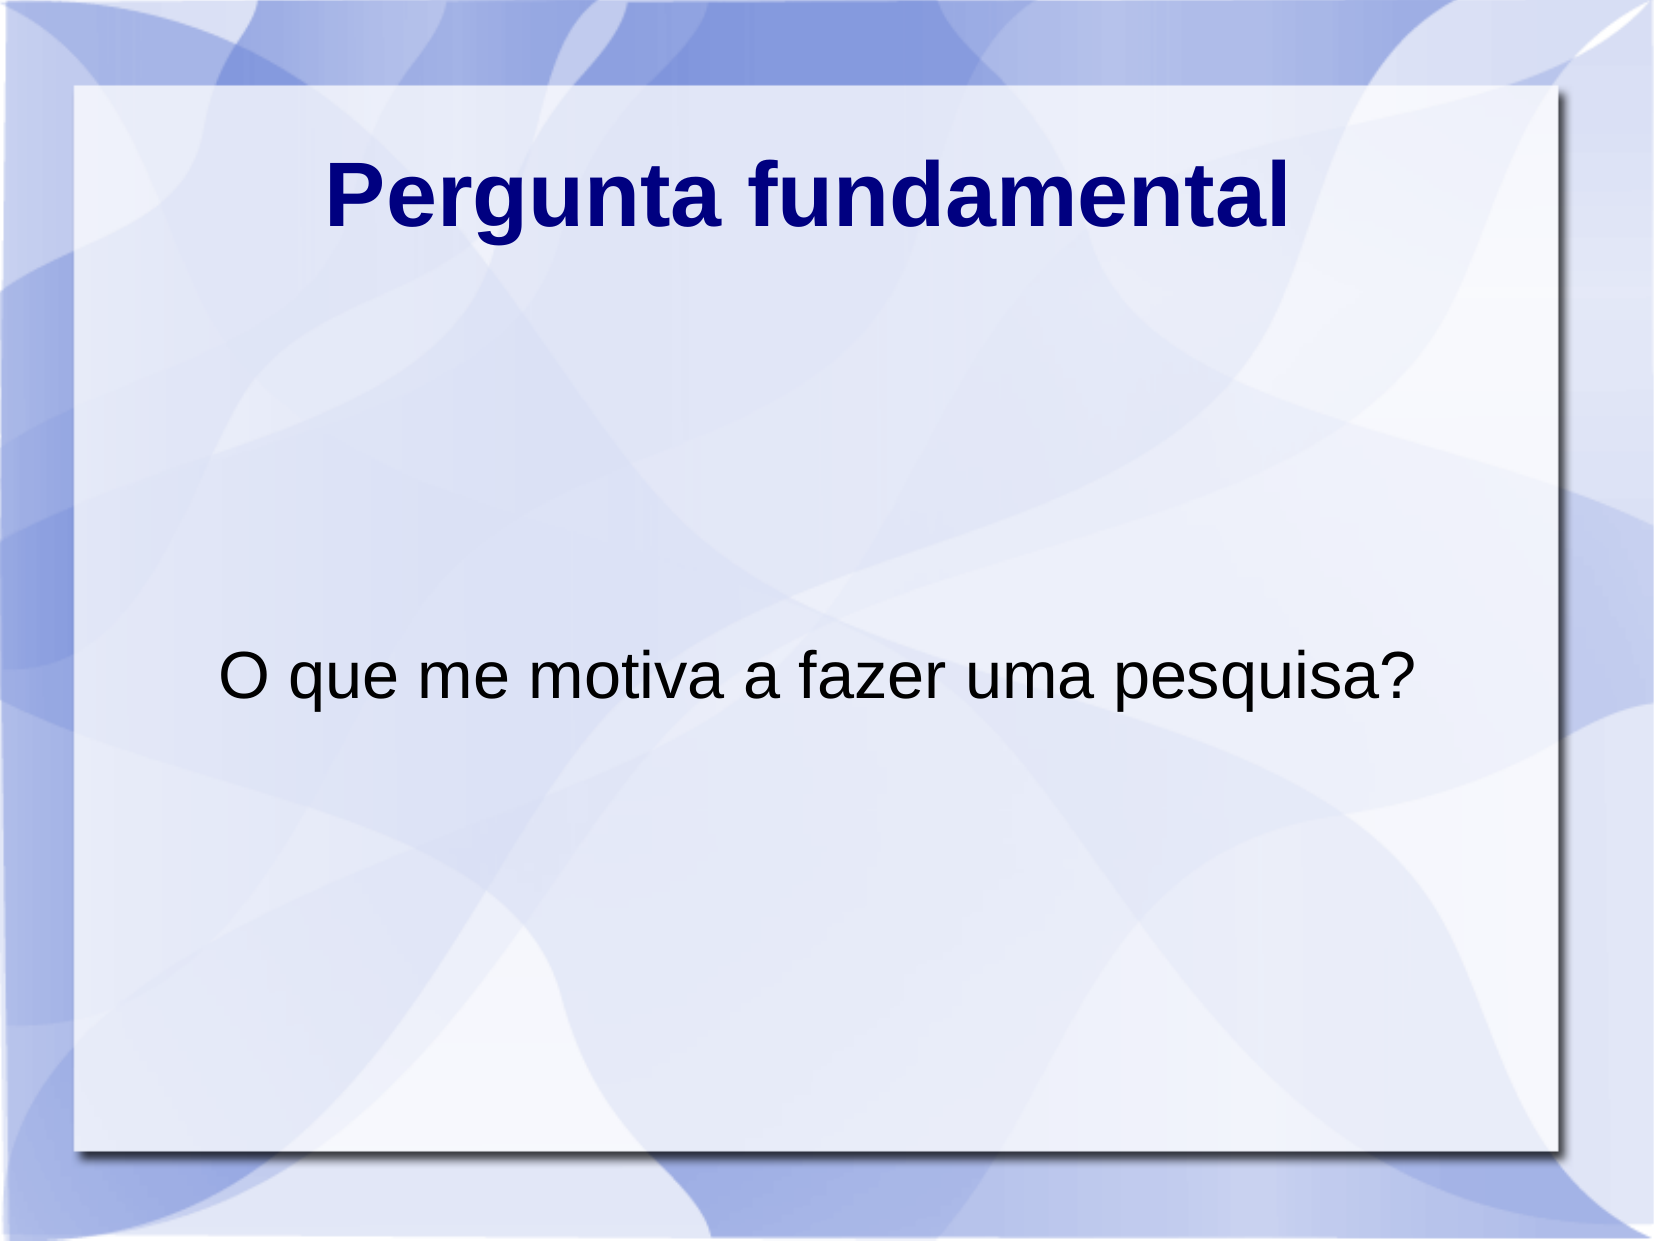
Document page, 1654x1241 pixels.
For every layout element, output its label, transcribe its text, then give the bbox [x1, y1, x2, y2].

picture [0, 0, 1654, 1241]
list O que me motiva a fazer uma pesquisa? [129, 324, 1489, 1045]
title Pergunta fundamental [82, 90, 1536, 298]
